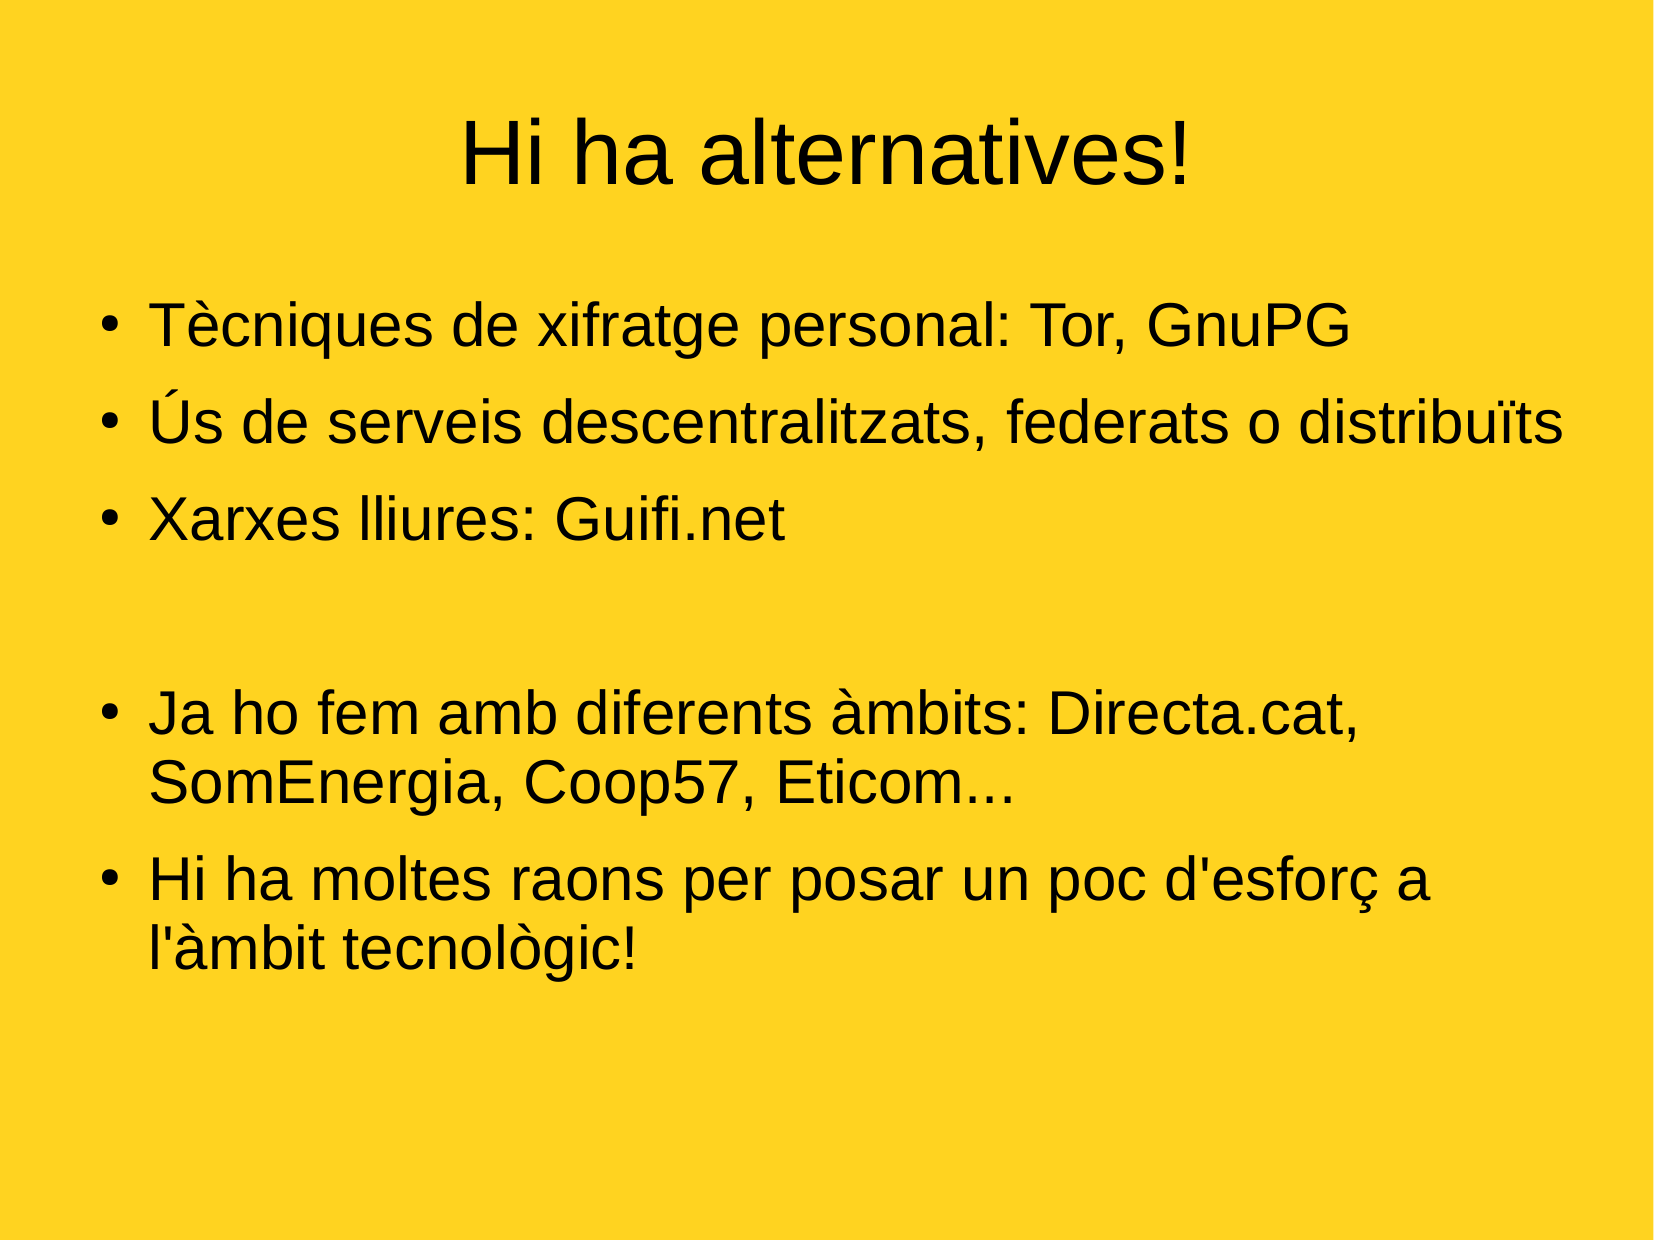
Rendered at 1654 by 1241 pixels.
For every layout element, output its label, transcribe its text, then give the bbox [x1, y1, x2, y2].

list Tècniques de xifratge personal: Tor, GnuPG Ús de serveis descentralitzats, federats o distribuïts Xarxes lliures: Guifi.net Ja ho fem amb diferents àmbits: Directa.cat, SomEnergia, Coop57, Eticom... Hi ha moltes raons per posar un poc d'esforç a l'àmbit tecnològic! [82, 290, 1571, 1010]
title Hi ha alternatives! [82, 49, 1571, 257]
